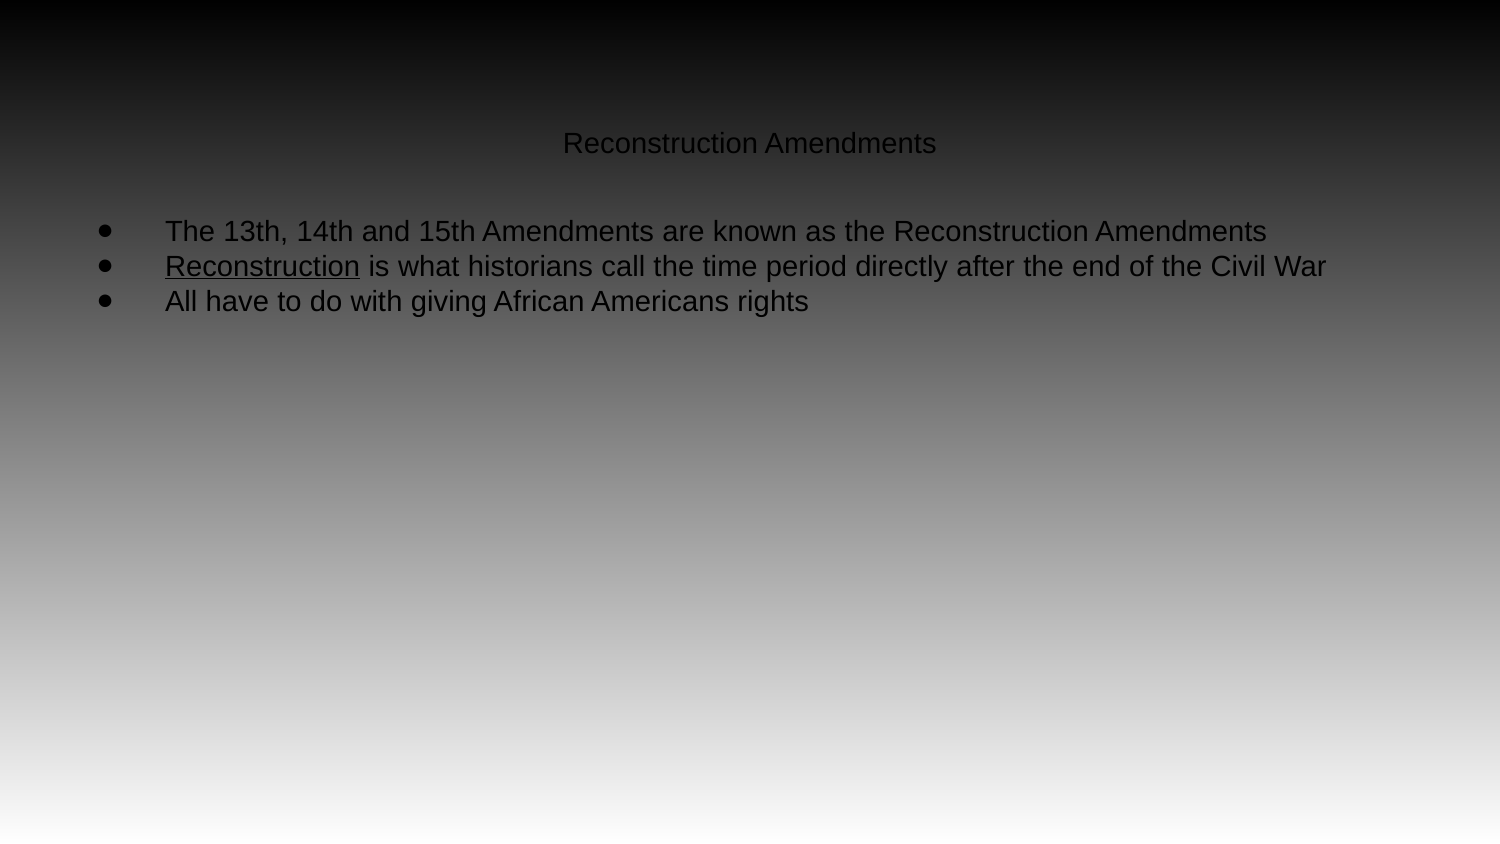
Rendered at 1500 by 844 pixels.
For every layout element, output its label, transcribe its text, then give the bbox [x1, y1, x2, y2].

title Reconstruction Amendments [75, 33, 1425, 175]
list The 13th, 14th and 15th Amendments are known as the Reconstruction Amendments Reconstruction is what historians call the time period directly after the end of the Civil War All have to do with giving African Americans rights [75, 196, 1425, 808]
